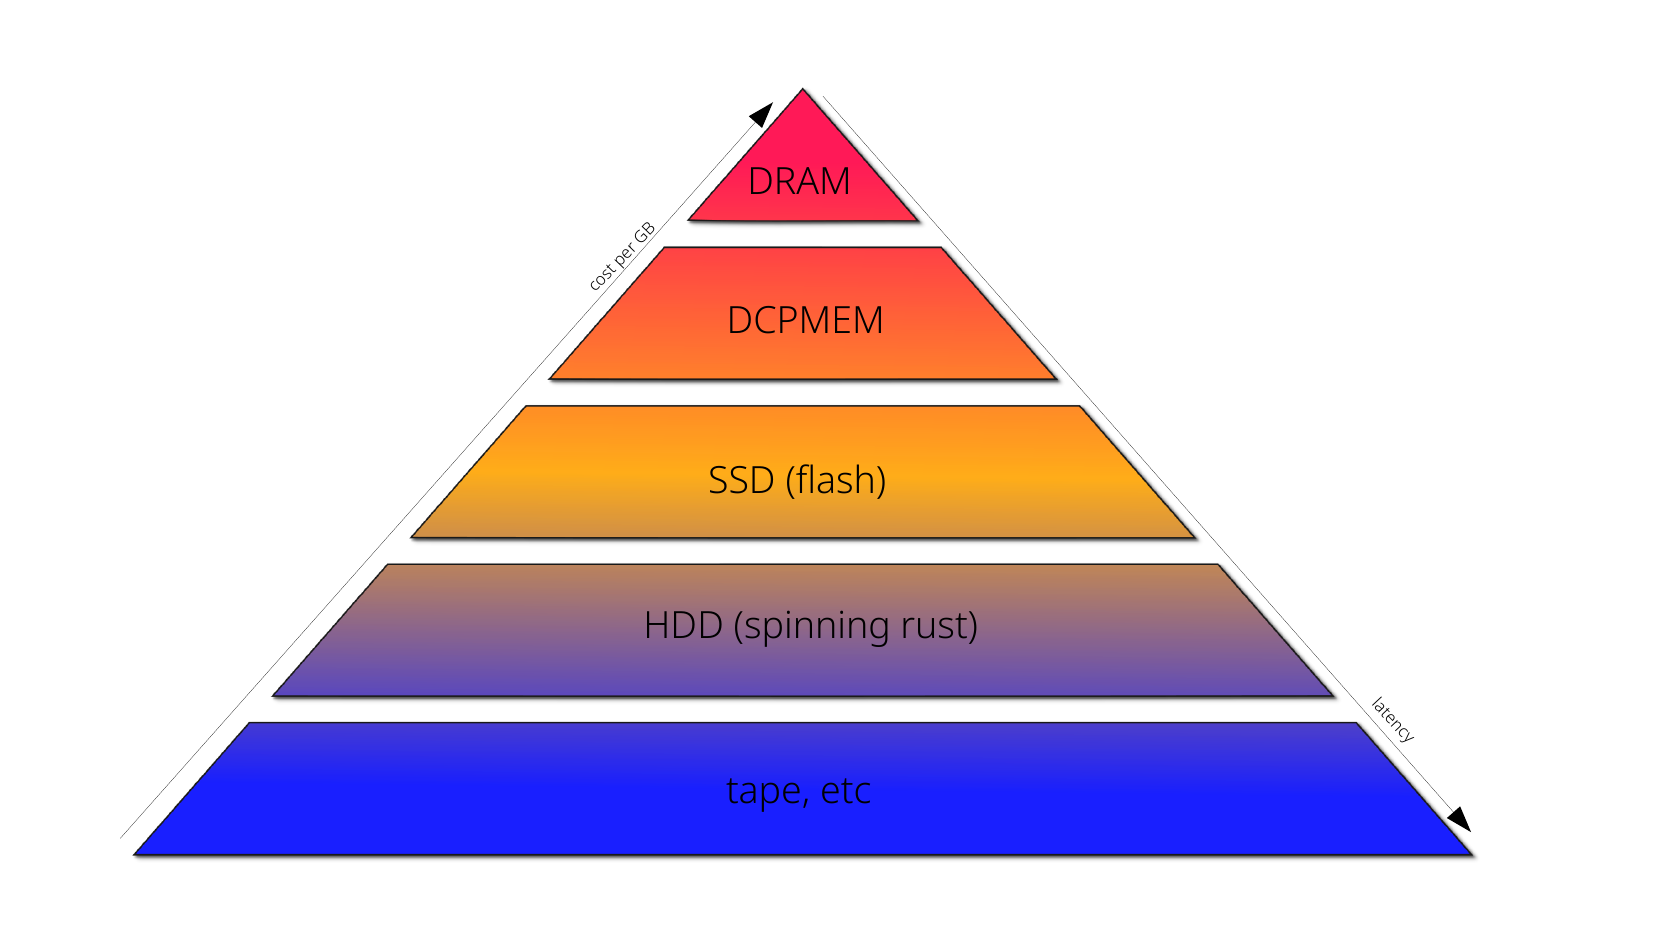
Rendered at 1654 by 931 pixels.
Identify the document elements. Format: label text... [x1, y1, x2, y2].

text_box SSD (flash) [693, 445, 912, 512]
text_box tape, etc [711, 756, 889, 830]
text_box latency [1352, 676, 1437, 763]
text_box cost per GB [566, 202, 675, 312]
text_box DRAM [732, 147, 870, 213]
text_box HDD (spinning rust) [628, 591, 992, 657]
text_box DCPMEM [633, 285, 979, 352]
picture [0, 12, 1605, 931]
